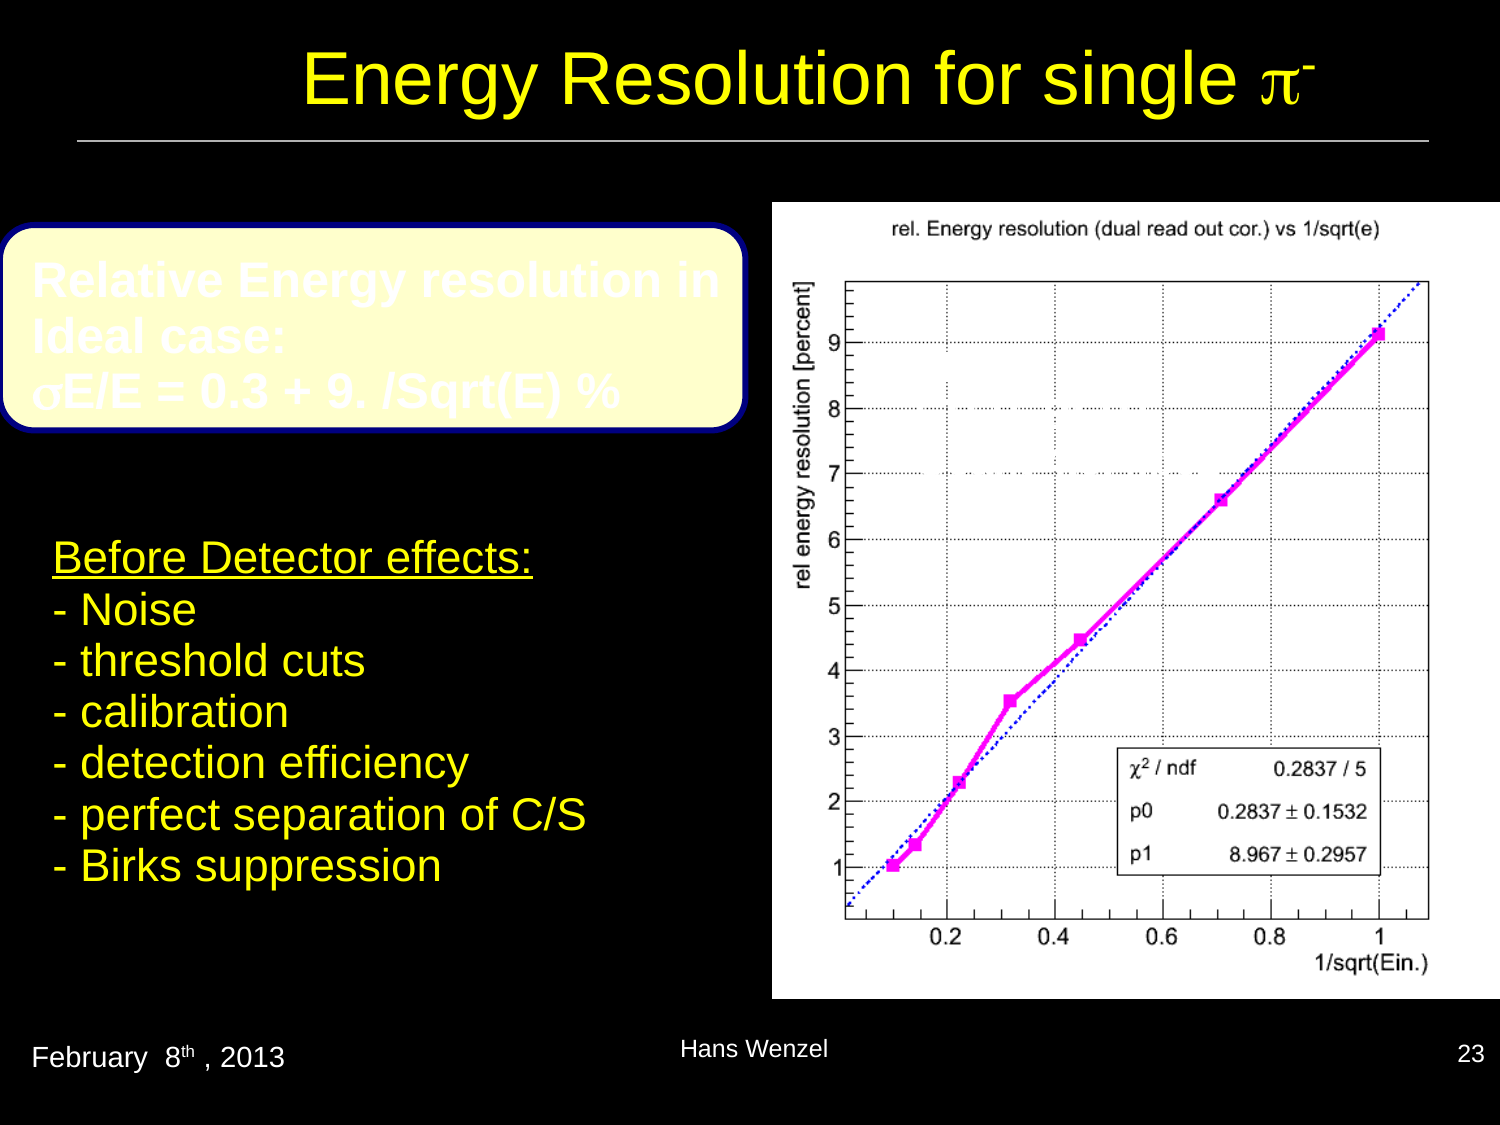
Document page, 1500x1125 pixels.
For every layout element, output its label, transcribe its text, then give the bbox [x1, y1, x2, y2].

text_box PbF2 FTFP_BERT Geant 4.9.4.p02 [900, 337, 1236, 492]
text_box Before Detector effects: - Noise - threshold cuts - calibration - detection efficiency - perfect separation of C/S - Birks suppression [37, 525, 603, 899]
text_box [0, 224, 742, 426]
text_box Relative Energy resolution in Ideal case: sE/E = 0.3 + 9. /Sqrt(E) % [17, 244, 751, 437]
picture [772, 202, 1500, 999]
title Energy Resolution for single p- [225, 7, 1393, 150]
